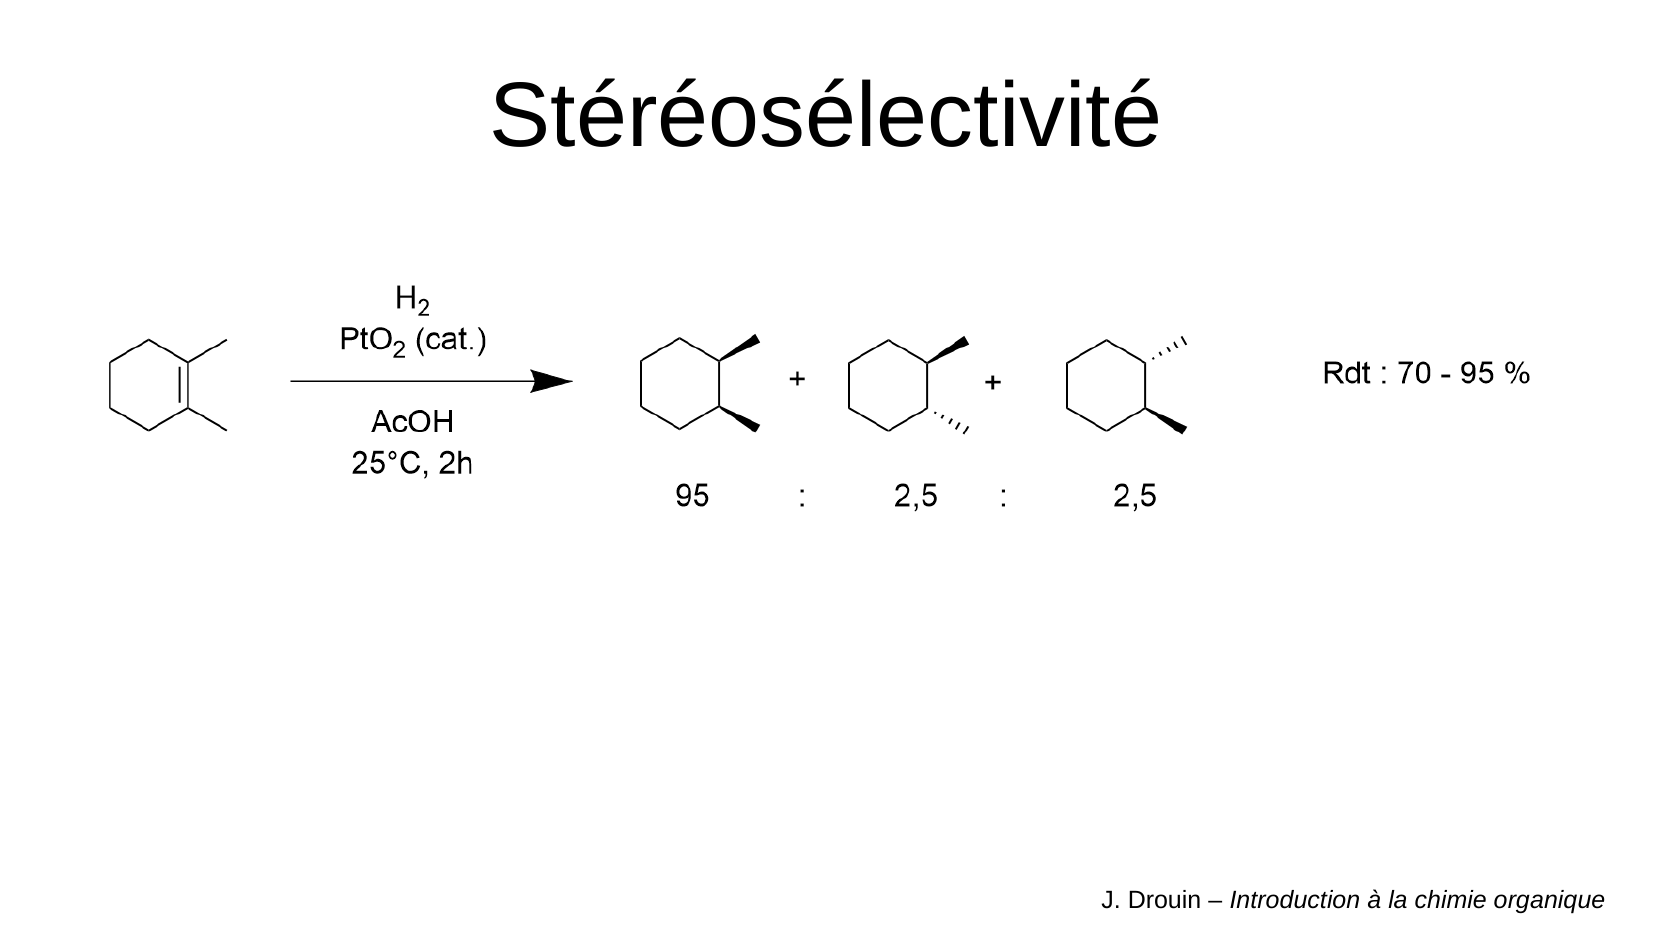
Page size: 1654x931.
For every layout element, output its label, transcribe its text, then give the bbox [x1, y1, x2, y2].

text_box J. Drouin – Introduction à la chimie organique [1086, 878, 1654, 922]
picture [64, 247, 1595, 565]
title Stéréosélectivité [82, 37, 1571, 193]
